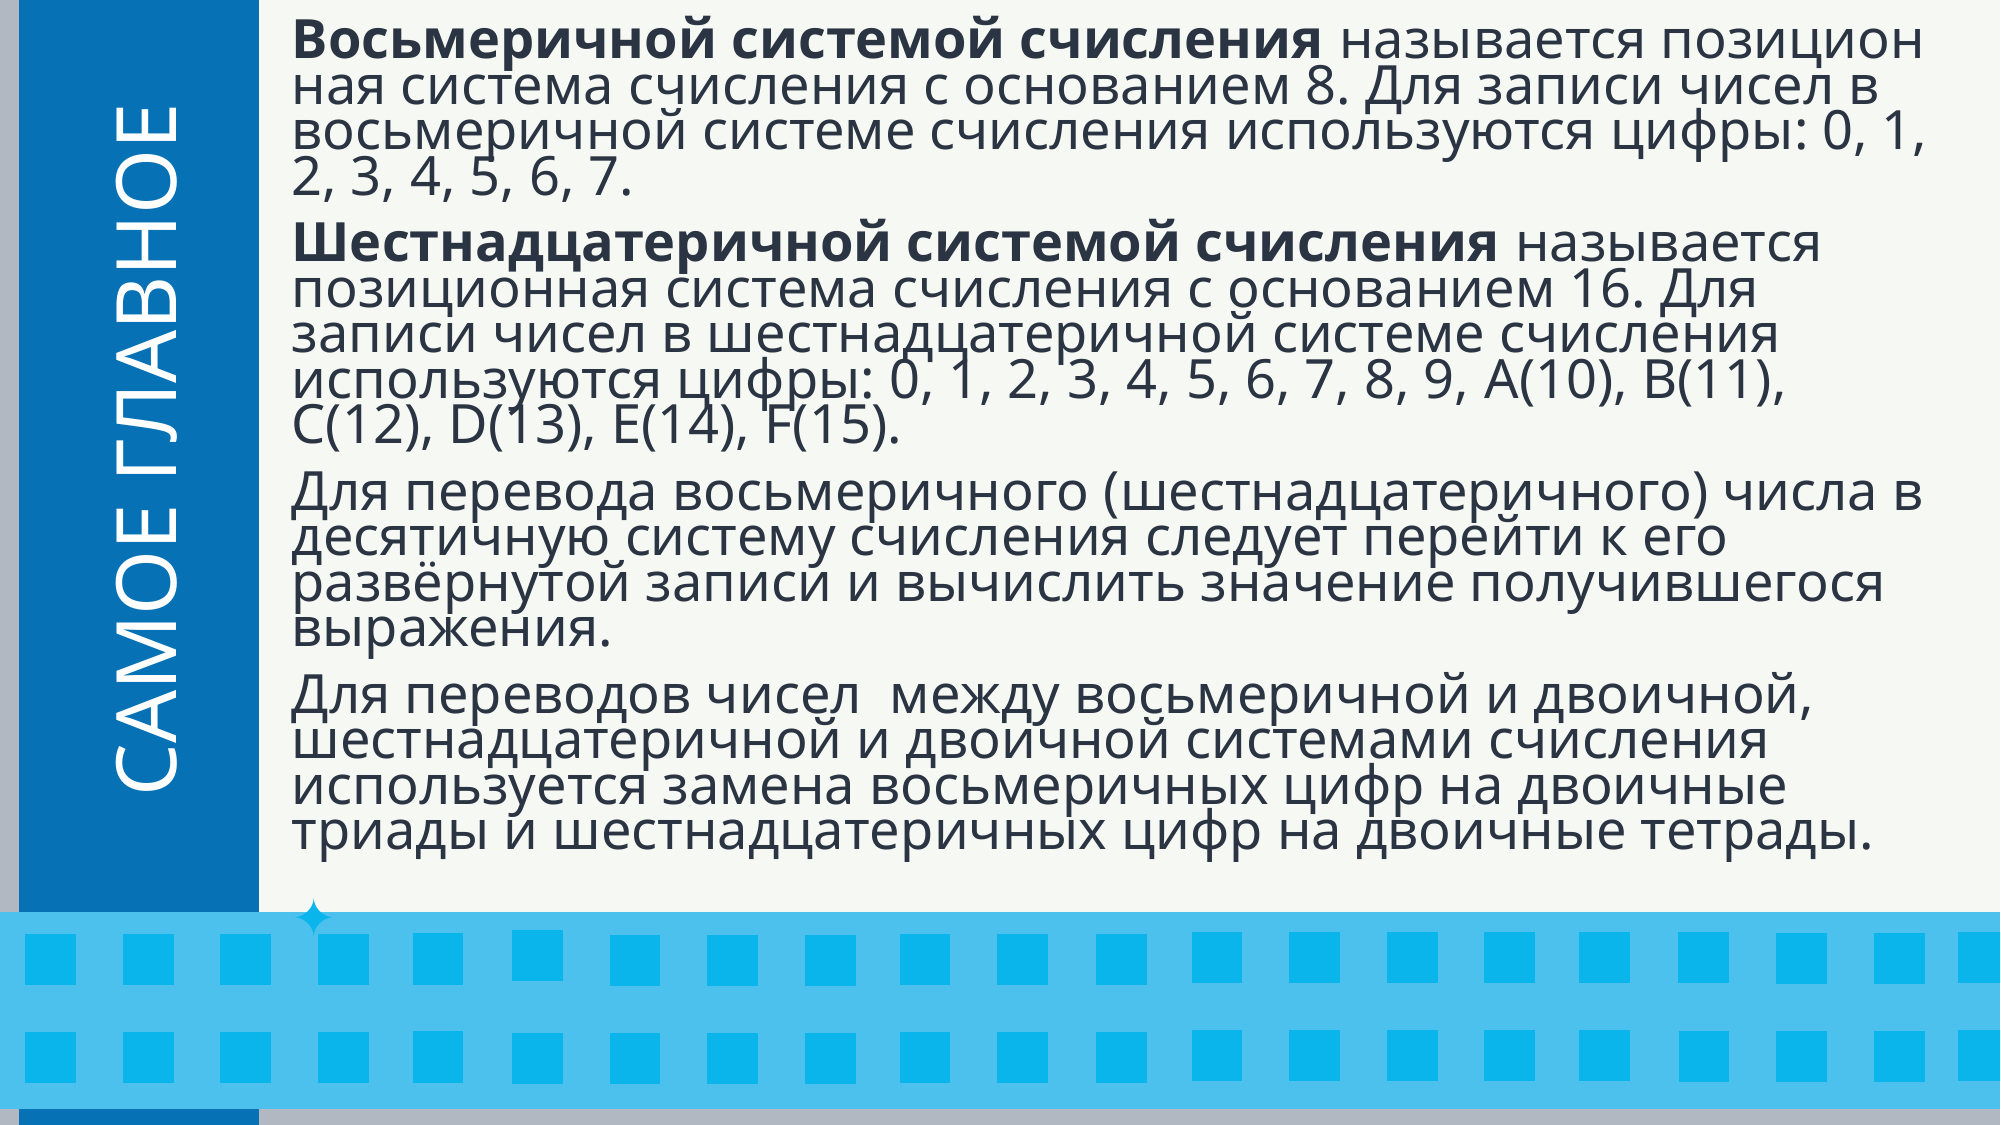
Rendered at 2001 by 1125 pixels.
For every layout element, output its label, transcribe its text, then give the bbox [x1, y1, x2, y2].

text_box Восьмеричной системой счисления называется позицион­ная система счисления с основанием 8. Для записи чисел в восьмеричной системе счисления используются цифры: 0, 1, 2, 3, 4, 5, 6, 7. Шестнадцатеричной системой счисления называется позиционная система счисления с основанием 16. Для записи чисел в шестнадцатеричной системе счисления используются цифры: 0, 1, 2, 3, 4, 5, 6, 7, 8, 9, A(10), B(11), C(12), D(13), E(14), F(15). Для перевода восьмеричного (шестнадцатеричного) числа в десятичную систему счисления следует перейти к его развёрнутой записи и вычислить значение получившегося выражения. Для переводов чисел между восьмеричной и двоичной, шестнадцатеричной и двоичной системами счисления используется замена восьмеричных цифр на двоичные триады и шестнадцате­ричных цифр на двоичные тетрады. [276, 15, 1951, 892]
